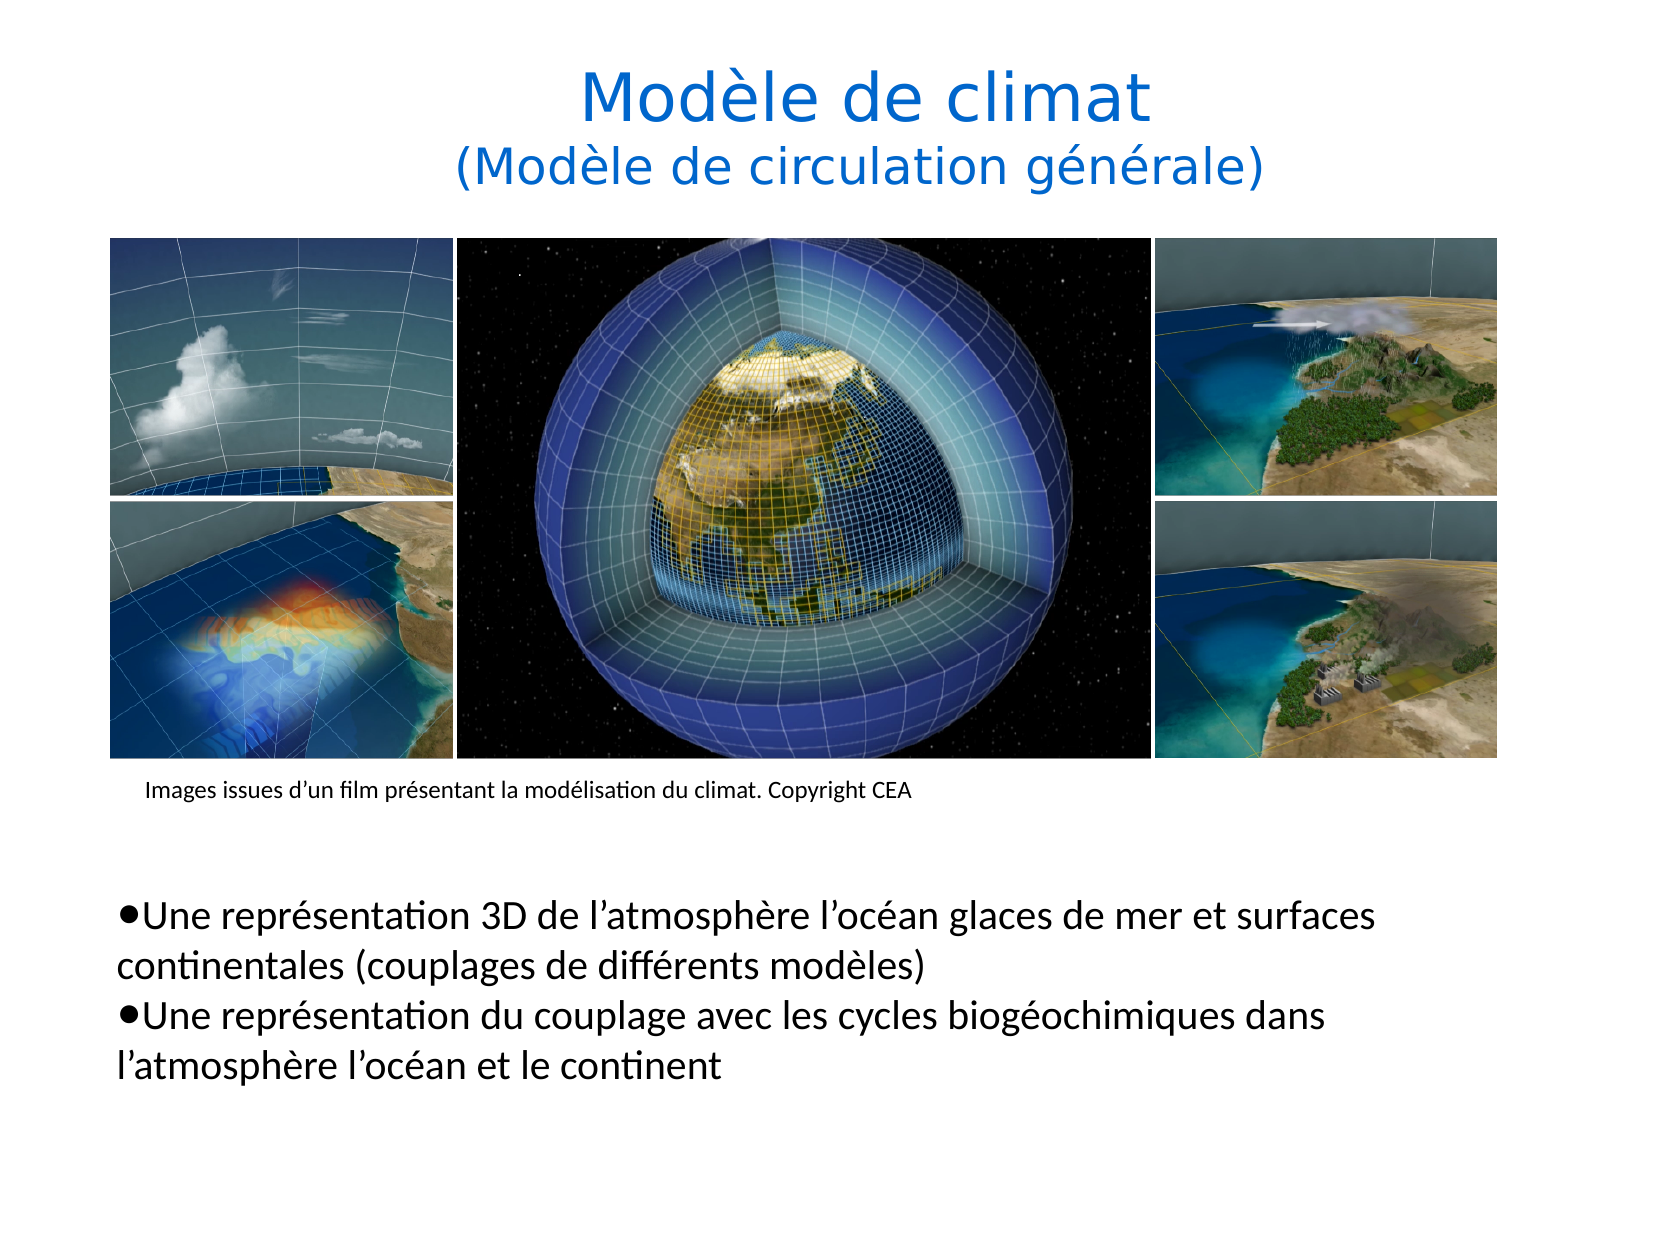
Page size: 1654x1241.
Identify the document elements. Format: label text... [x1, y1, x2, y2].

text_box Modèle de climat (Modèle de circulation générale) [24, 47, 1654, 185]
text_box Une représentation 3D de l’atmosphère l’océan glaces de mer et surfaces continentales (couplages de différents modèles) Une représentation du couplage avec les cycles biogéochimiques dans l’atmosphère l’océan et le continent [101, 879, 1491, 1118]
picture [110, 238, 1497, 759]
text_box Images issues d’un film présentant la modélisation du climat. Copyright CEA [130, 765, 1011, 816]
